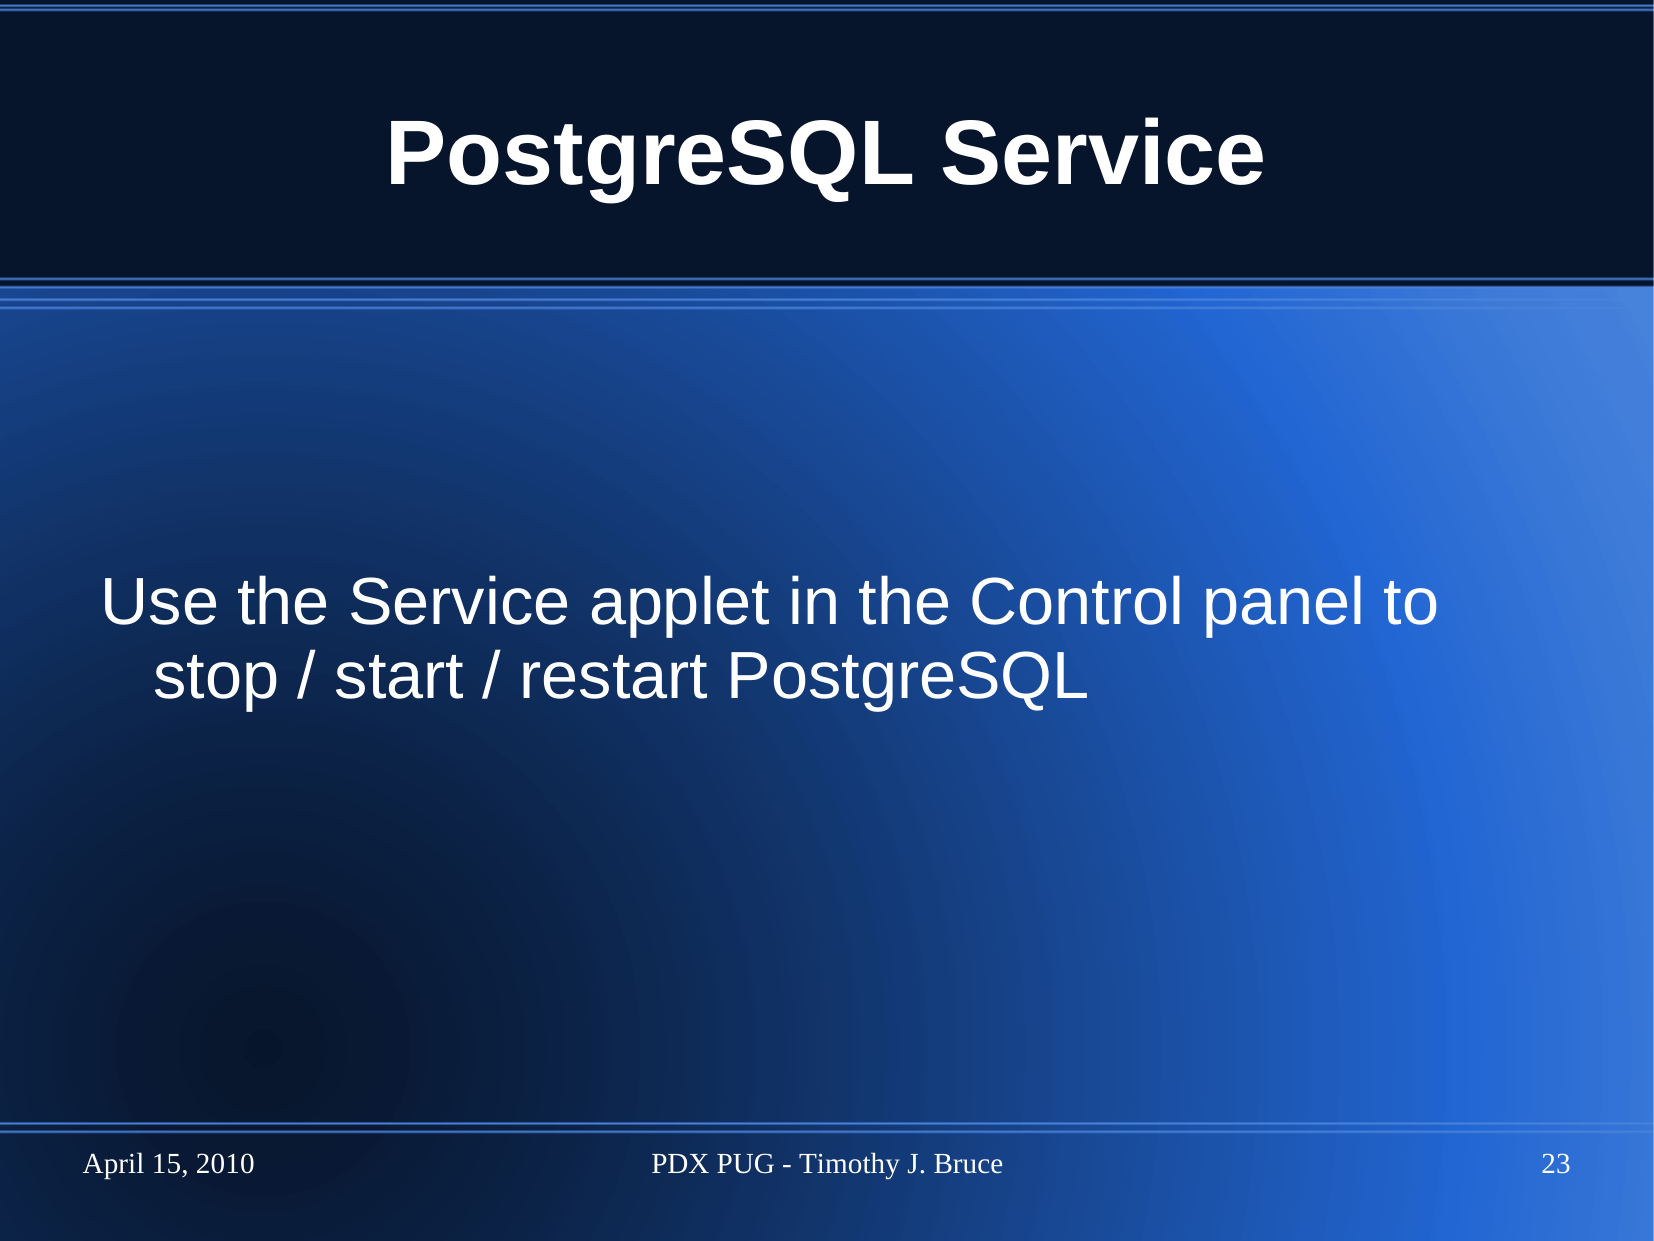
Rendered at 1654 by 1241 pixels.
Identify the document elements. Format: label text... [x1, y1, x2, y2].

picture [0, 0, 1654, 1241]
list Use the Service applet in the Control panel to stop / start / restart PostgreSQL [82, 355, 1571, 1159]
title PostgreSQL Service [82, 56, 1571, 250]
